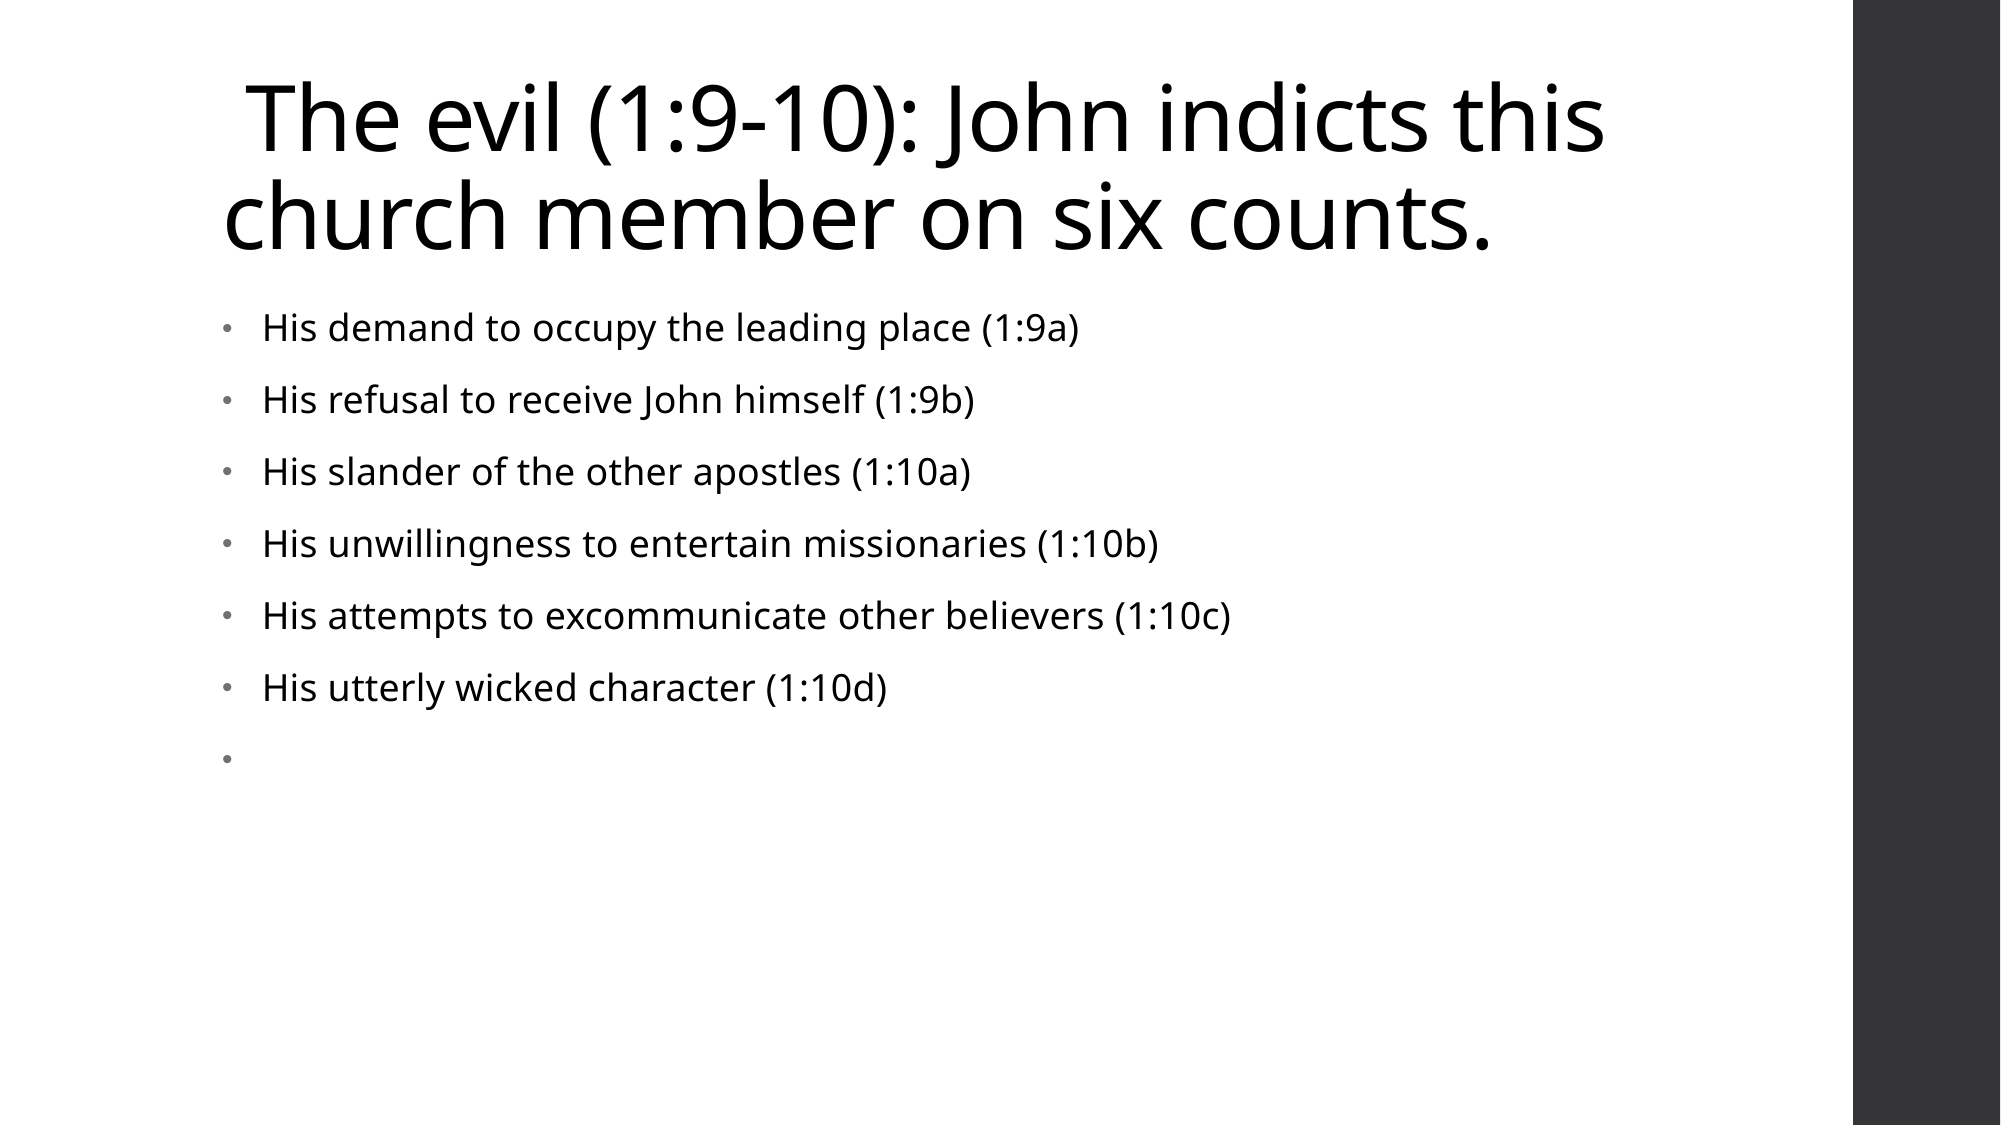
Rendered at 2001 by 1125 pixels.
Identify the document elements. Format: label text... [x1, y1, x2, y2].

title The evil (1:9-10): John indicts this church member on six counts. [206, 60, 1797, 278]
list His demand to occupy the leading place (1:9a) His refusal to receive John himself (1:9b) His slander of the other apostles (1:10a) His unwillingness to entertain missionaries (1:10b) His attempts to excommunicate other believers (1:10c) His utterly wicked character (1:10d) [206, 299, 1617, 1014]
